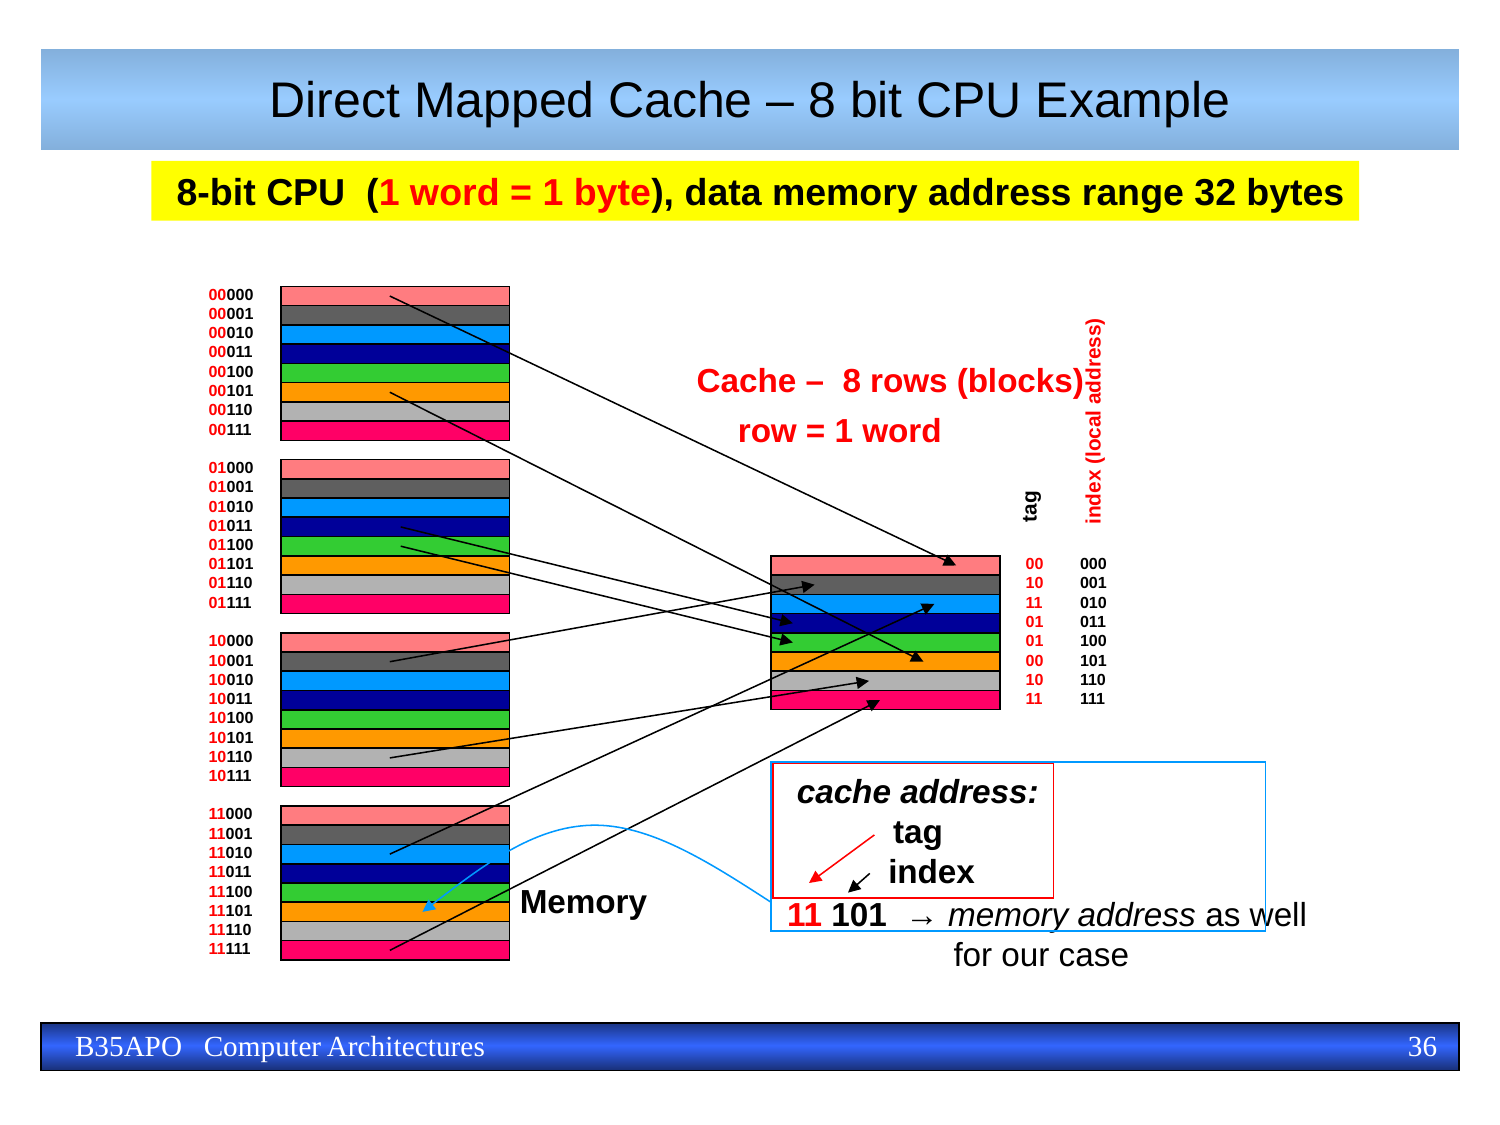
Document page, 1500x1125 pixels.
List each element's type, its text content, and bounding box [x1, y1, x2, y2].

text_box tag [996, 469, 1051, 547]
text_box 00 10 11 01 01 00 10 11 [1010, 546, 1059, 716]
text_box [771, 555, 1000, 710]
text_box [280, 459, 510, 614]
text_box 11 101 → memory address as well for our case [772, 885, 1265, 930]
text_box Memory [504, 873, 662, 929]
text_box row = 1 word [723, 401, 957, 457]
text_box 11 101 → memory address as well for our case [772, 885, 1323, 981]
text_box [771, 592, 864, 677]
text_box index (local address) [1059, 303, 1115, 549]
text_box cache address: tag index [772, 763, 1054, 898]
text_box 00000 00001 00010 00011 00100 00101 00110 00111 01000 01001 01010 01011 01100 01101 01110 01111 10000 10001 10010 10011 10100 10101 10110 10111 11000 11001 11010 11011 11100 11101 11110 11111 [193, 276, 269, 966]
text_box 8-bit CPU (1 word = 1 byte), data memory address range 32 bytes [151, 160, 1360, 221]
text_box Cache – 8 rows (blocks) [681, 351, 1059, 407]
text_box [280, 286, 510, 441]
text_box [280, 632, 510, 787]
title Direct Mapped Cache – 8 bit CPU Example [41, 49, 1459, 150]
text_box [280, 805, 510, 960]
text_box 000 001 010 011 100 101 110 111 [1065, 546, 1122, 716]
